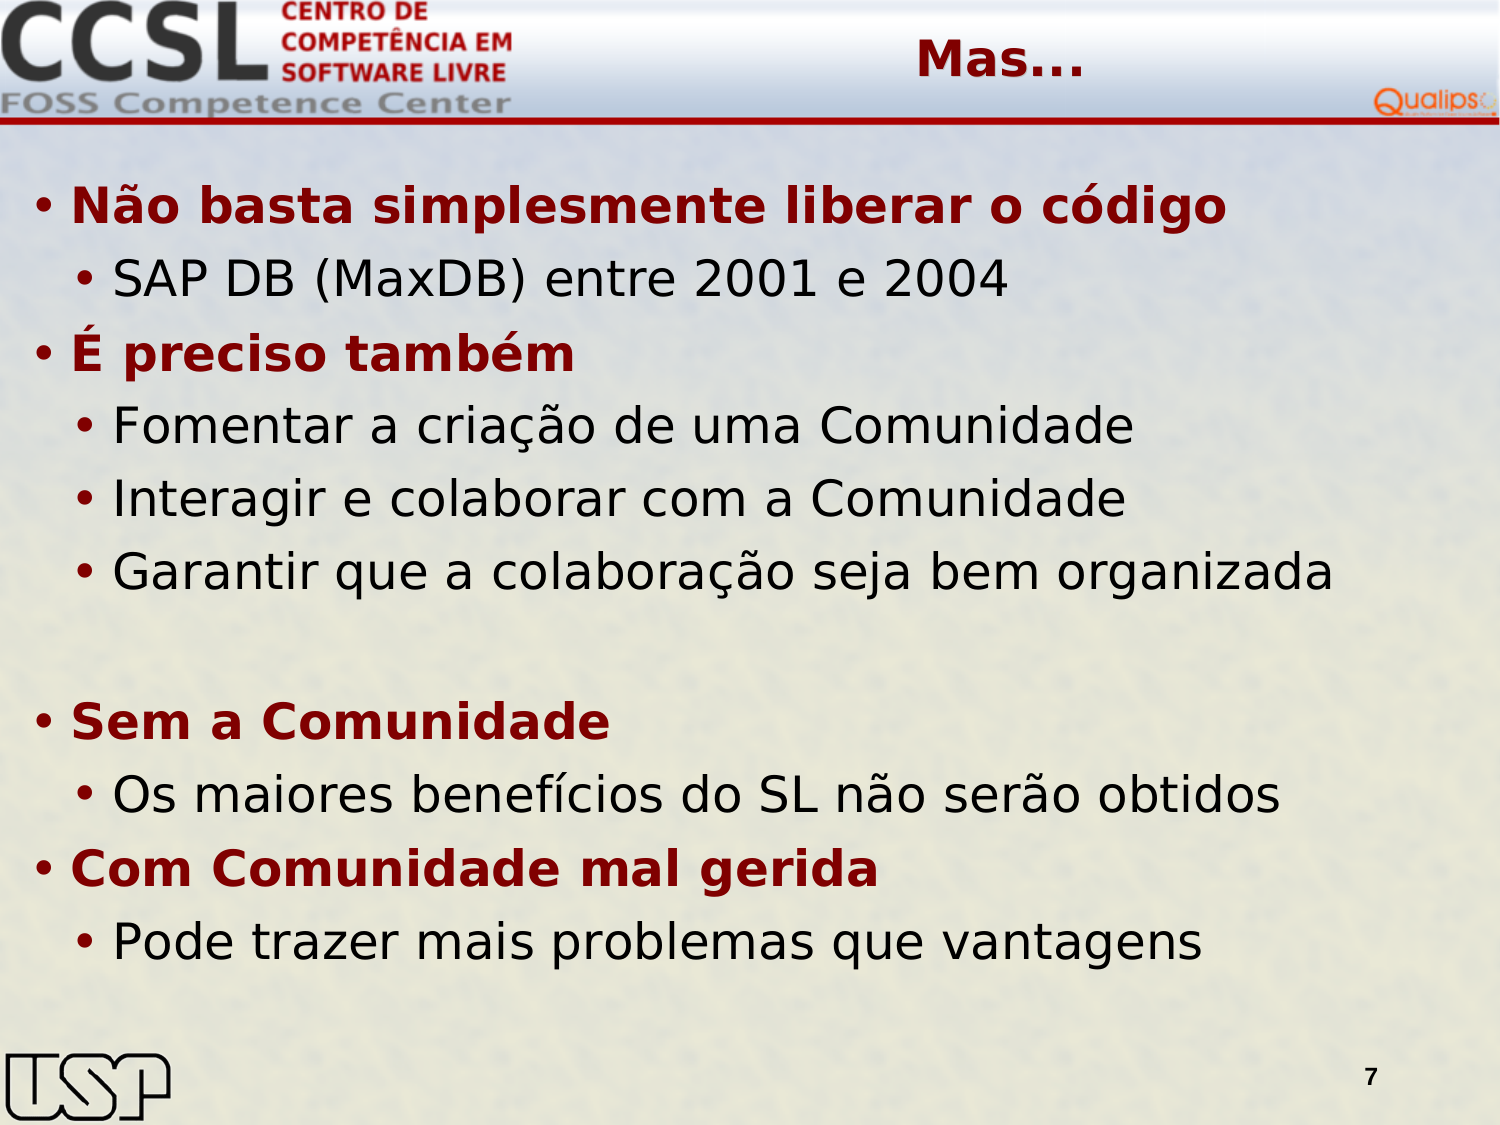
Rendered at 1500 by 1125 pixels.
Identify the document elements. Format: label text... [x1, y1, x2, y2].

list Não basta simplesmente liberar o código SAP DB (MaxDB) entre 2001 e 2004 É preciso também Fomentar a criação de uma Comunidade Interagir e colaborar com a Comunidade Garantir que a colaboração seja bem organizada Sem a Comunidade Os maiores benefícios do SL não serão obtidos Com Comunidade mal gerida Pode trazer mais problemas que vantagens [29, 177, 1498, 972]
title Mas... [501, 0, 1500, 119]
picture [0, 0, 1500, 1125]
